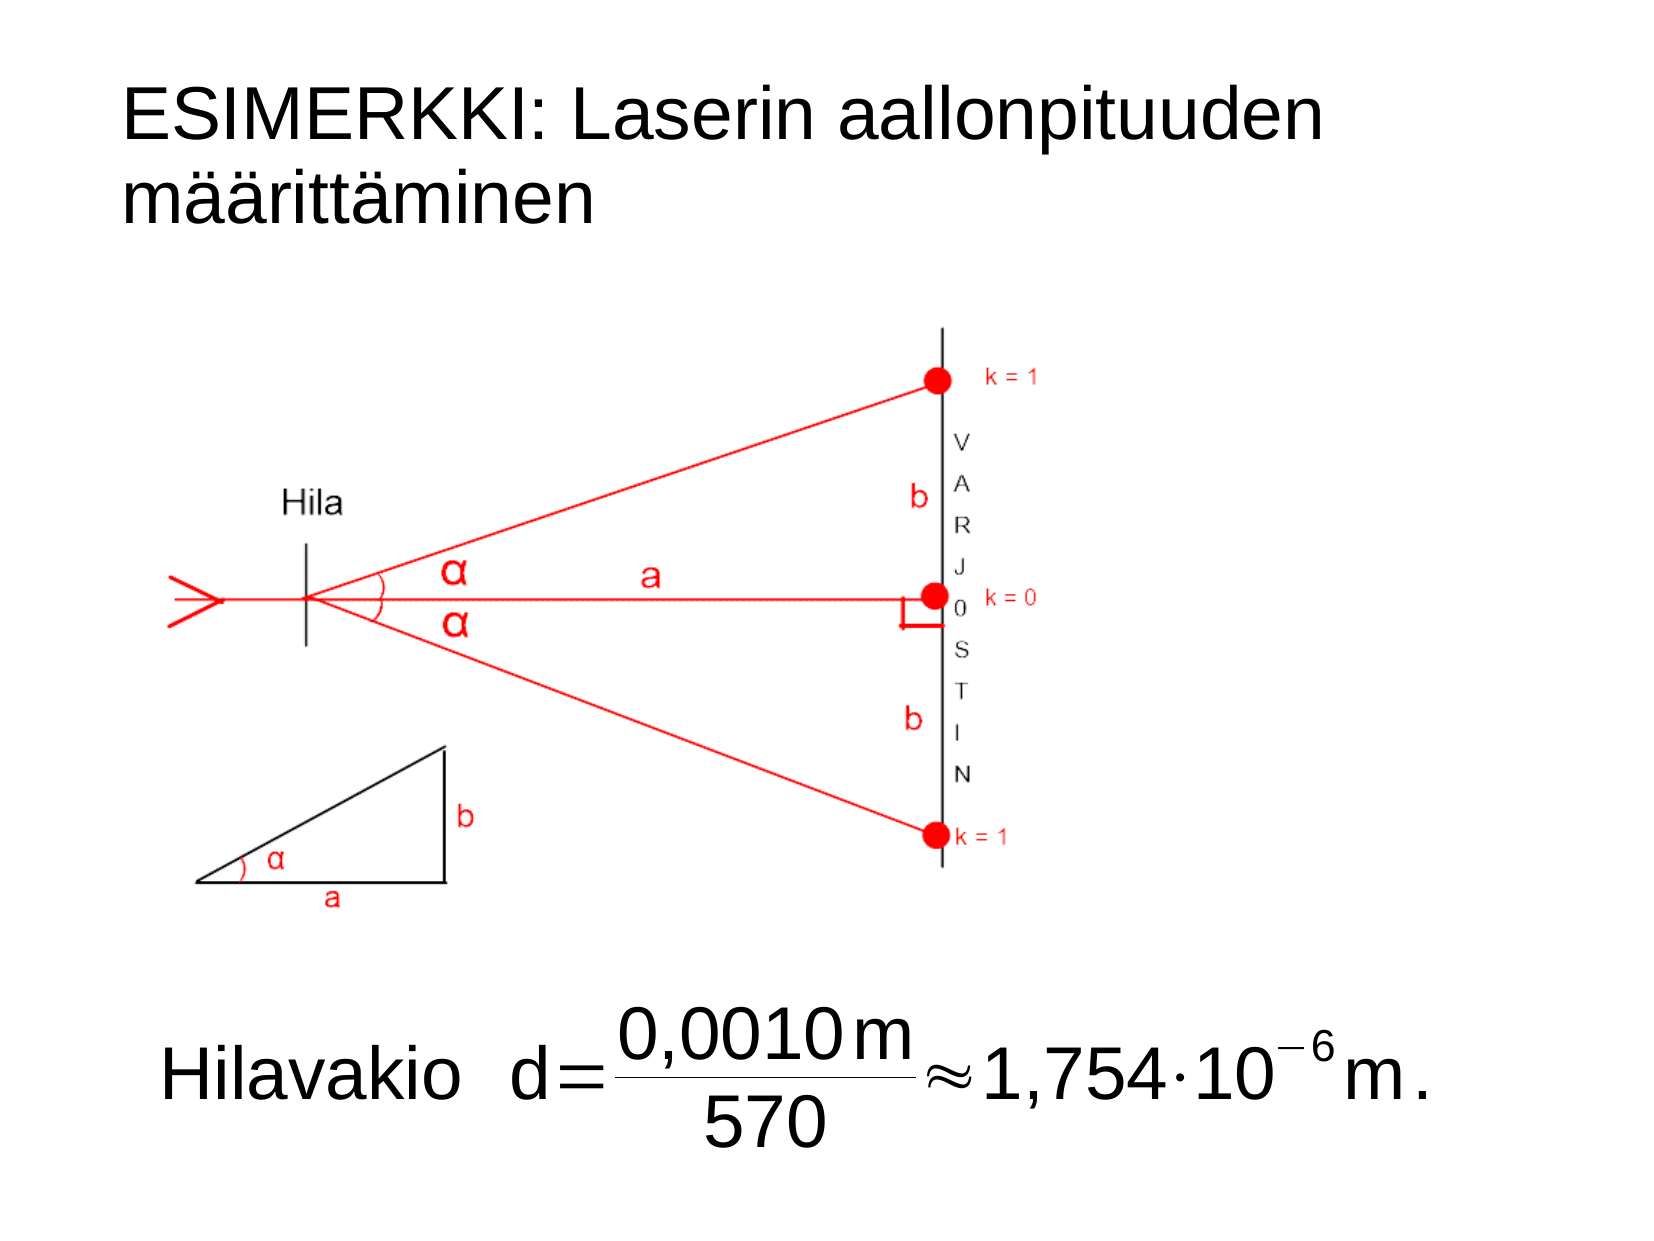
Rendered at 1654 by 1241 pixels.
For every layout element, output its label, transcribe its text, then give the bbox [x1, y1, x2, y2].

picture [139, 298, 1052, 934]
chart [153, 992, 1440, 1163]
text_box ESIMERKKI: Laserin aallonpituuden määrittäminen [106, 63, 1548, 260]
